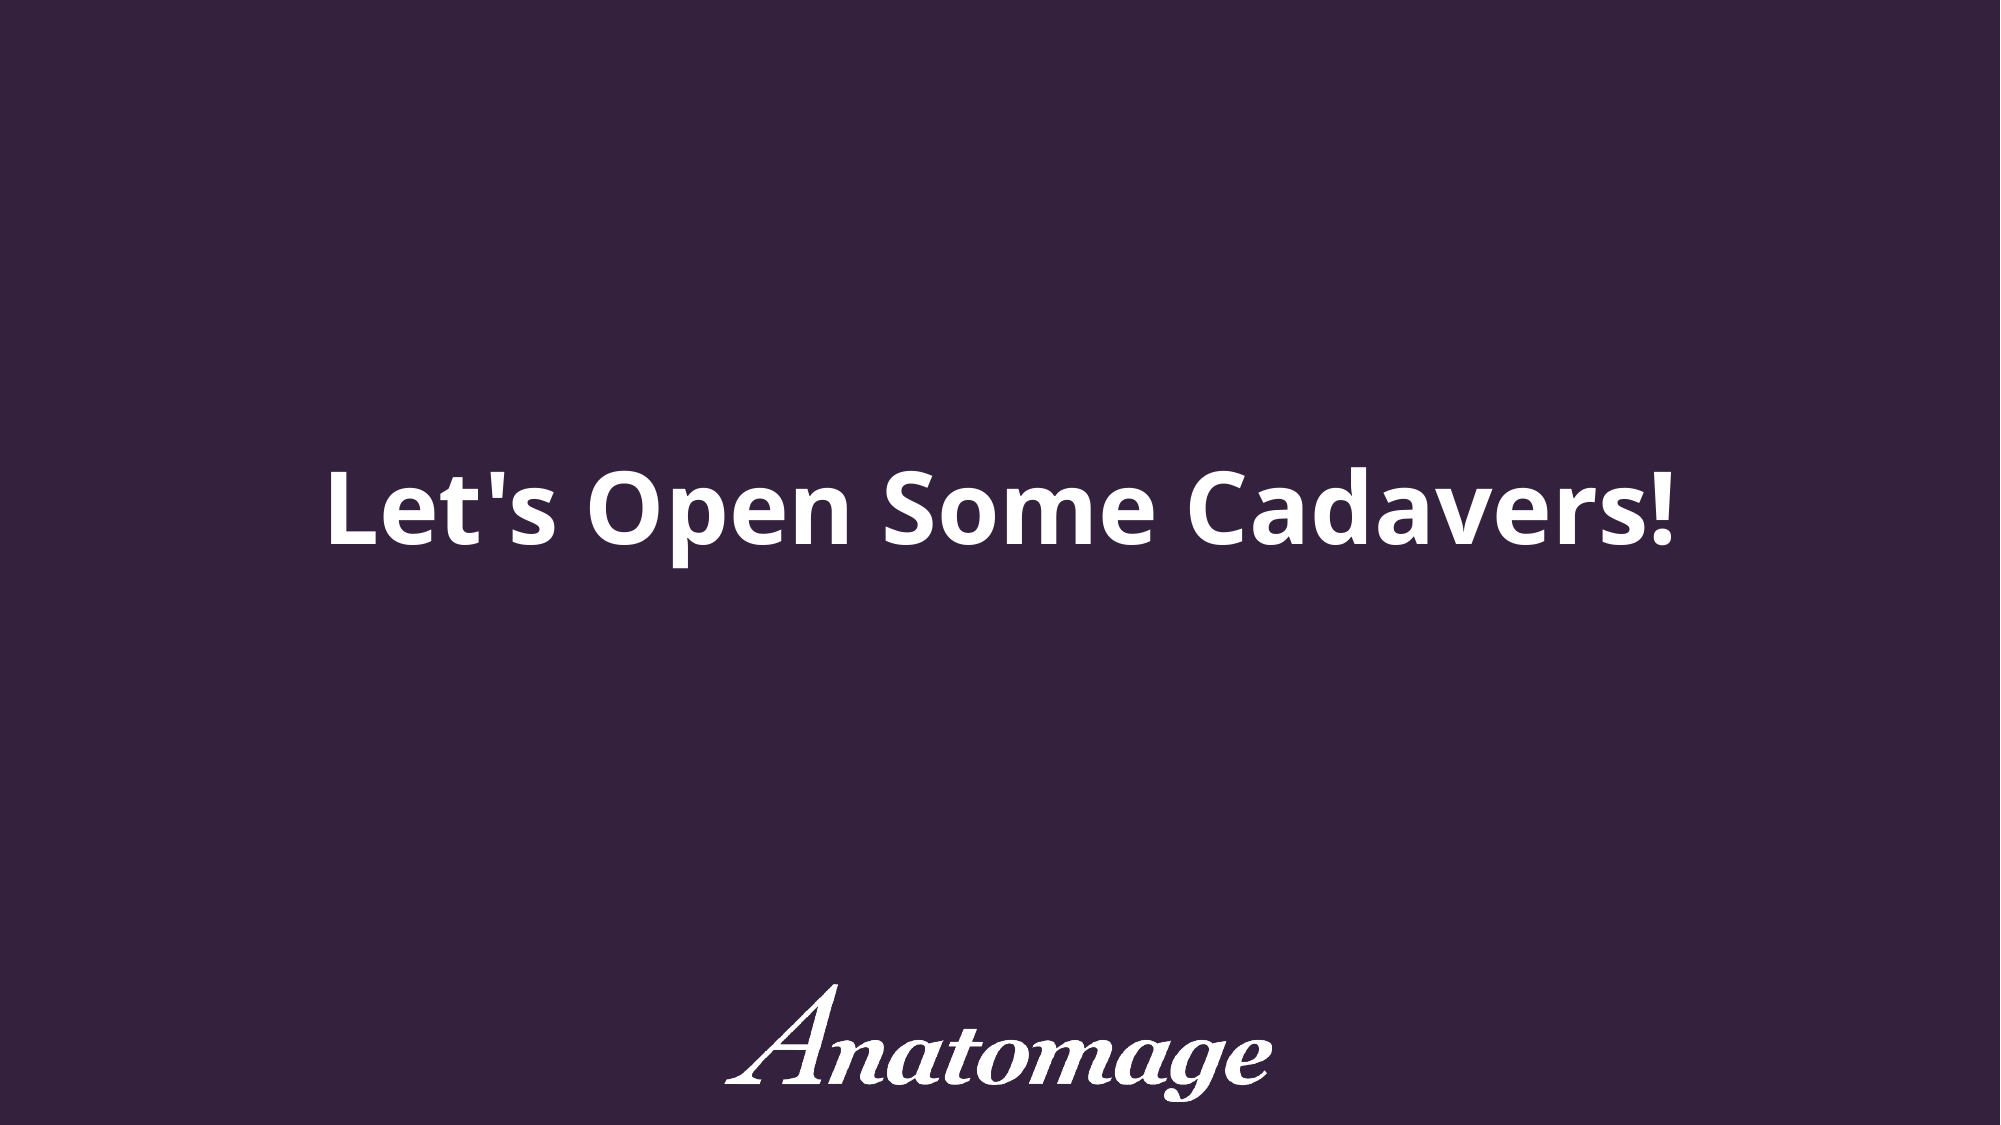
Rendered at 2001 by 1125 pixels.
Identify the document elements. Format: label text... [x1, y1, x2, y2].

text_box Let's Open Some Cadavers! [0, 450, 2000, 575]
text_box [0, 974, 2000, 1125]
picture [724, 984, 1272, 1102]
